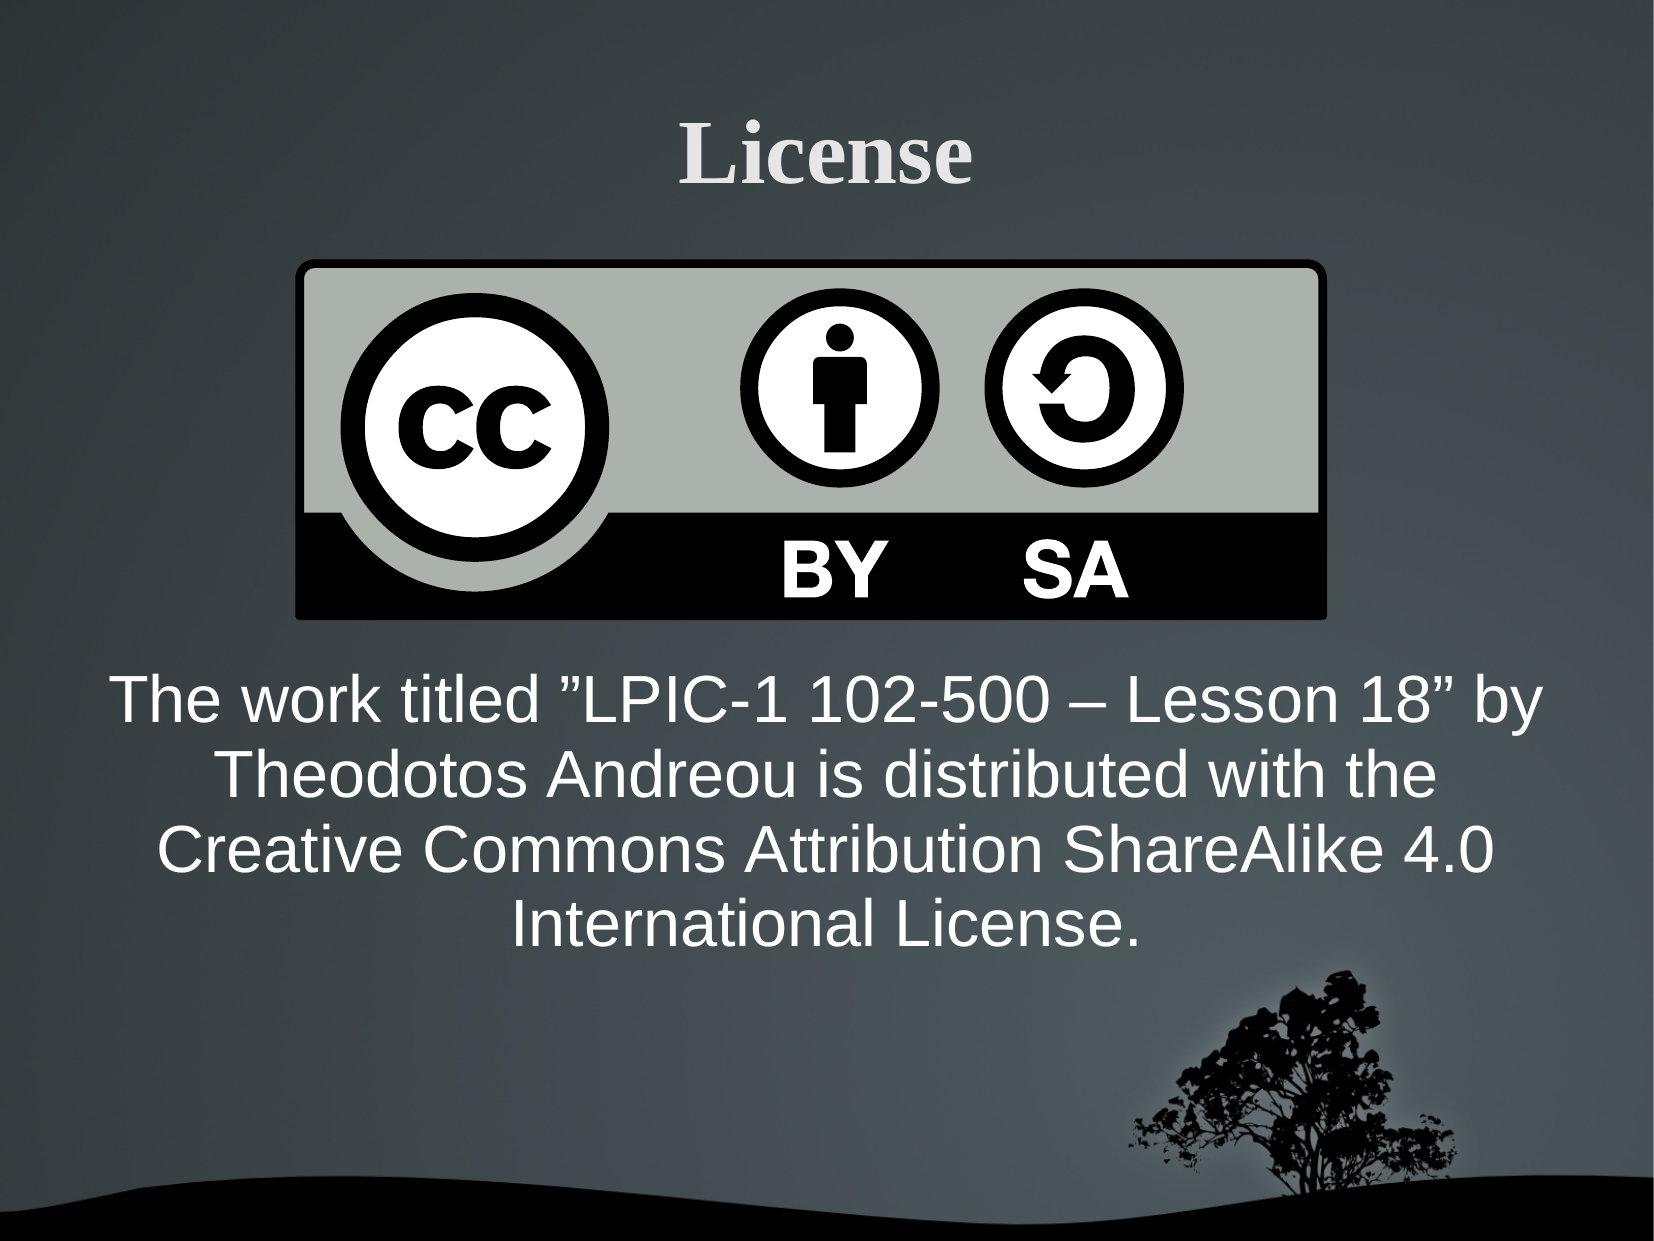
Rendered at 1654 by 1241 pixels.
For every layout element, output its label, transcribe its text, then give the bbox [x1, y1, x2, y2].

title License [82, 49, 1571, 257]
subtitle The work titled ”LPIC-1 102-500 – Lesson 18” by Theodotos Andreou is distributed with the Creative Commons Attribution ShareAlike 4.0 International License. [82, 290, 1571, 1109]
picture [0, 0, 1654, 1241]
